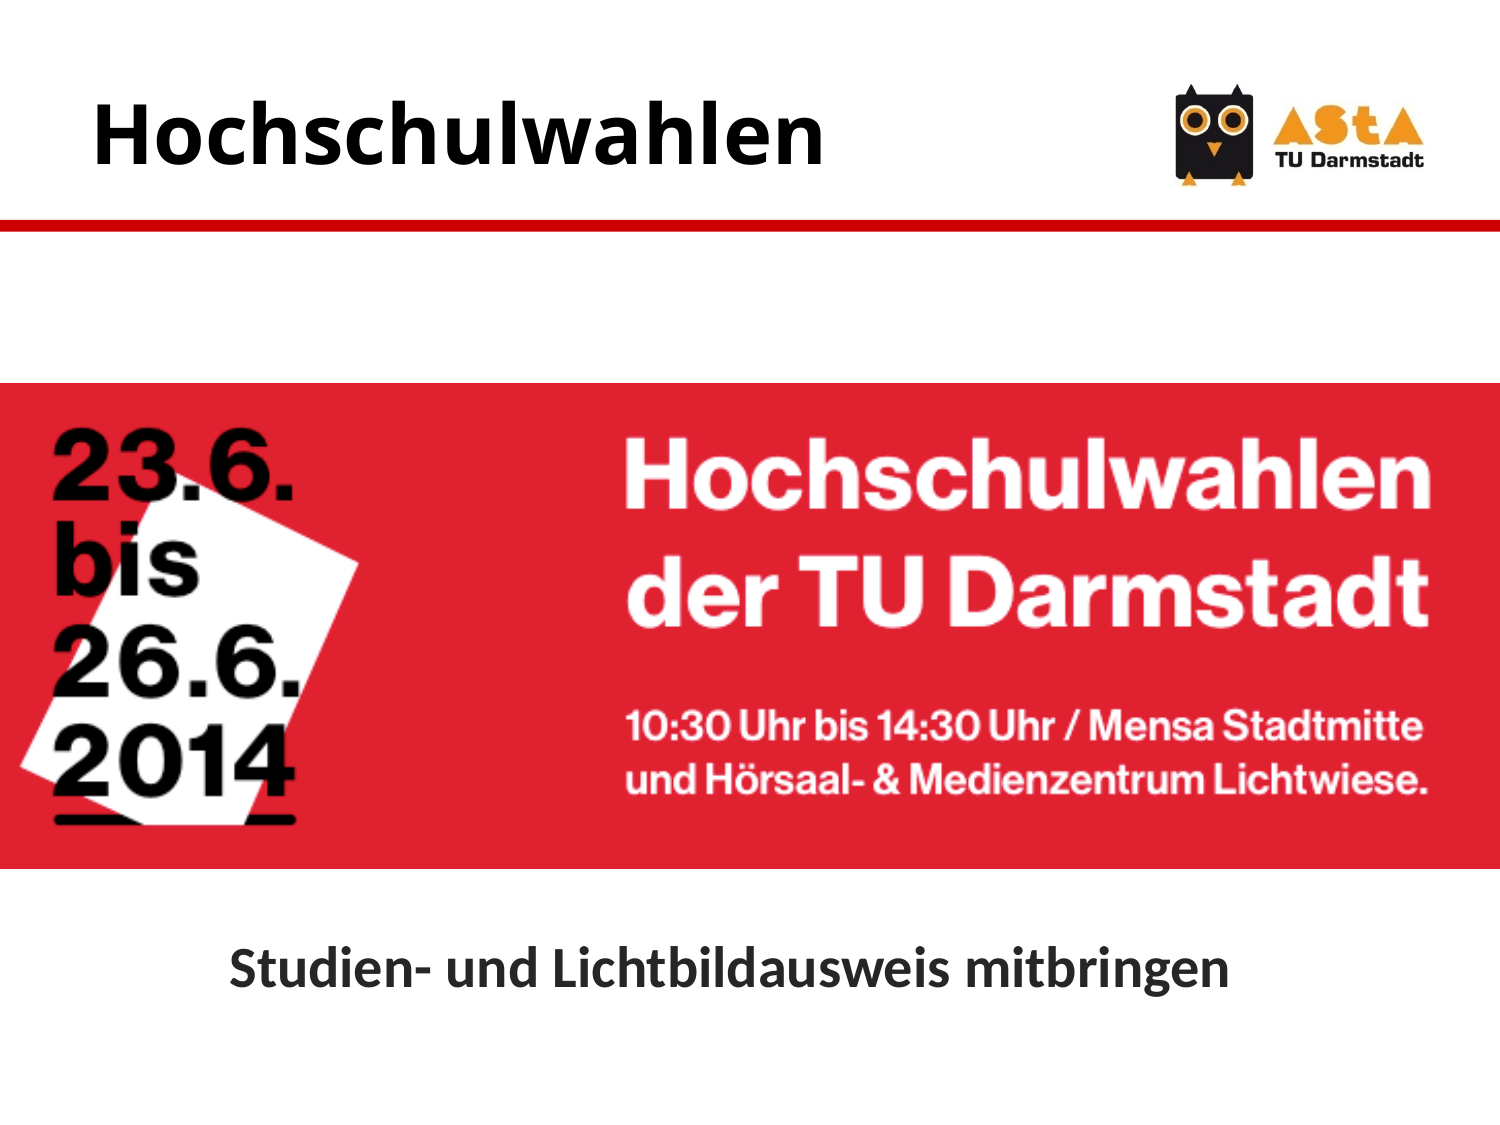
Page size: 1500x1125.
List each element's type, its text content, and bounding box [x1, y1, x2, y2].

picture [0, 383, 1500, 869]
picture [1163, 78, 1434, 190]
text_box Studien- und Lichtbildausweis mitbringen [118, 921, 1340, 1087]
title Hochschulwahlen [75, 66, 1152, 197]
